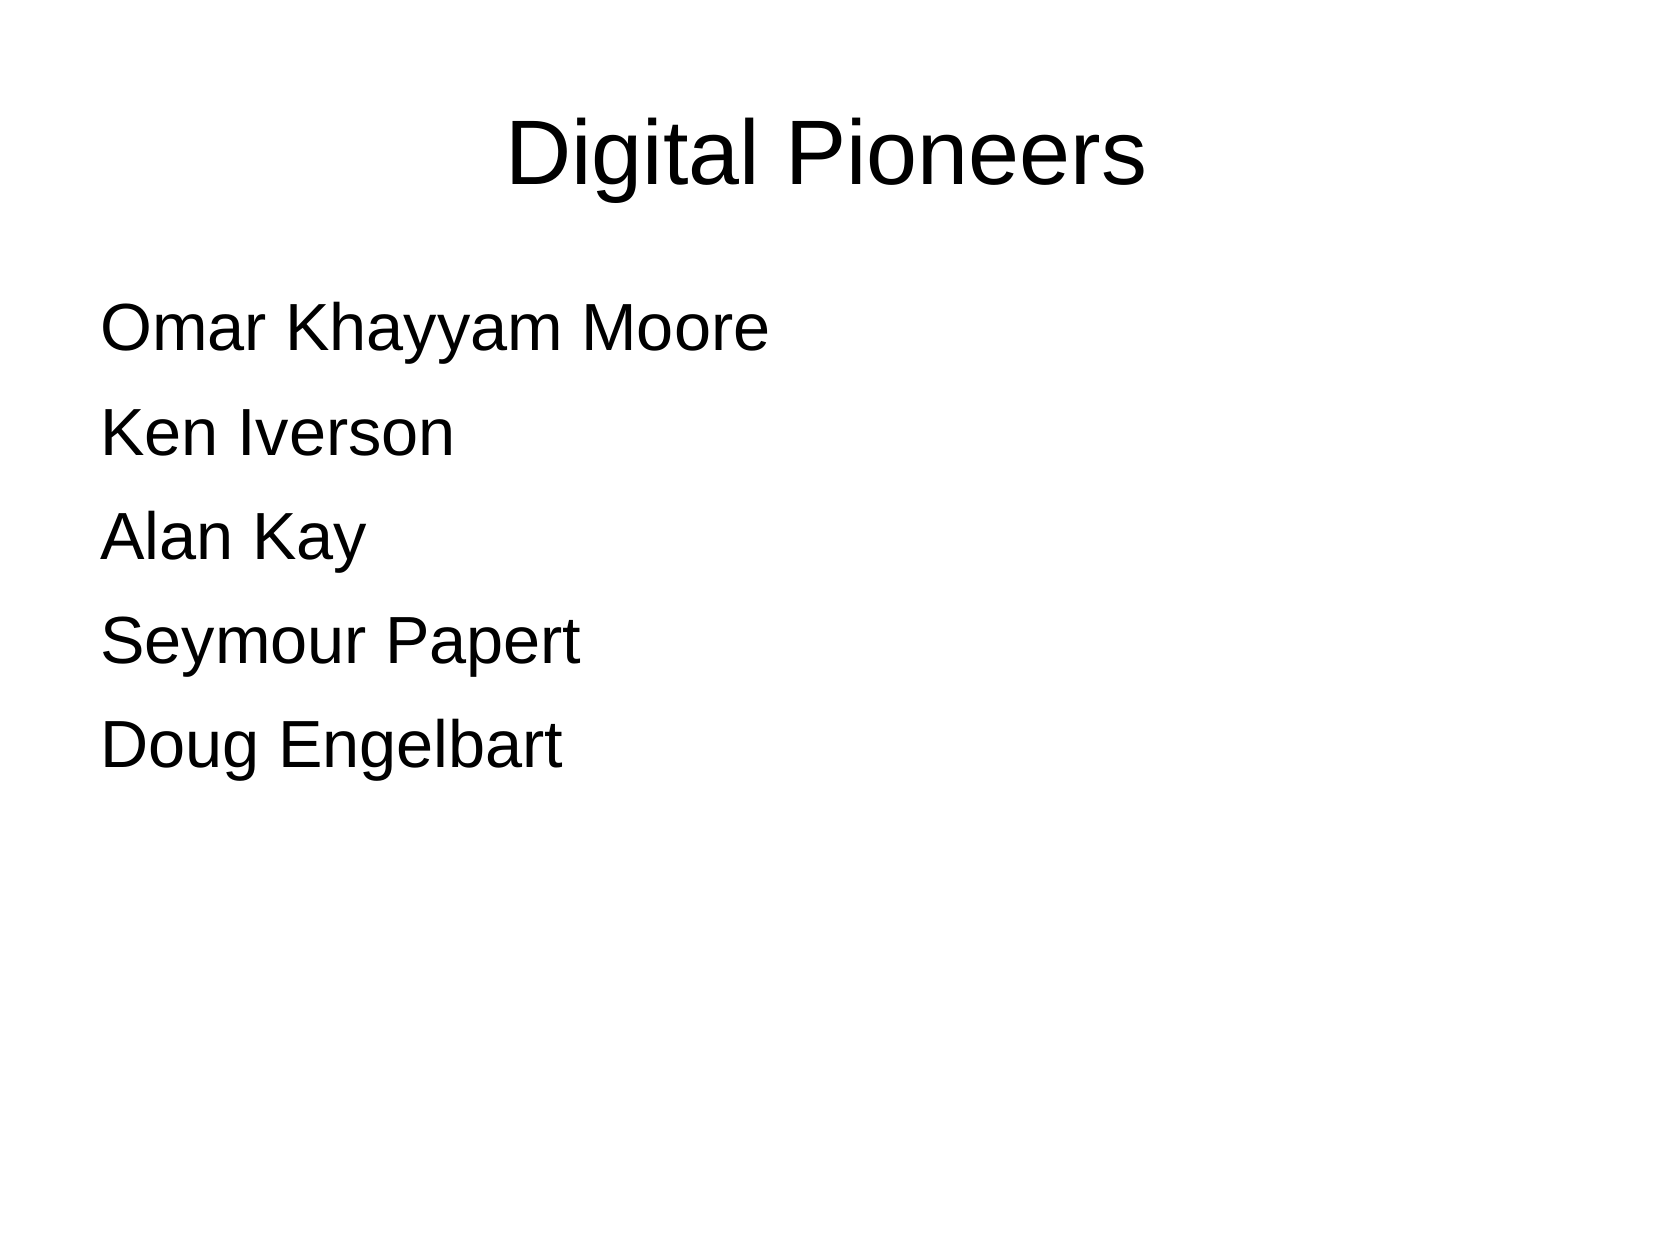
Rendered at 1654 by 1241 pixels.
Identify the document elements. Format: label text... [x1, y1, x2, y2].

list Omar Khayyam Moore Ken Iverson Alan Kay Seymour Papert Doug Engelbart [82, 290, 1571, 1094]
title Digital Pioneers [82, 56, 1571, 250]
